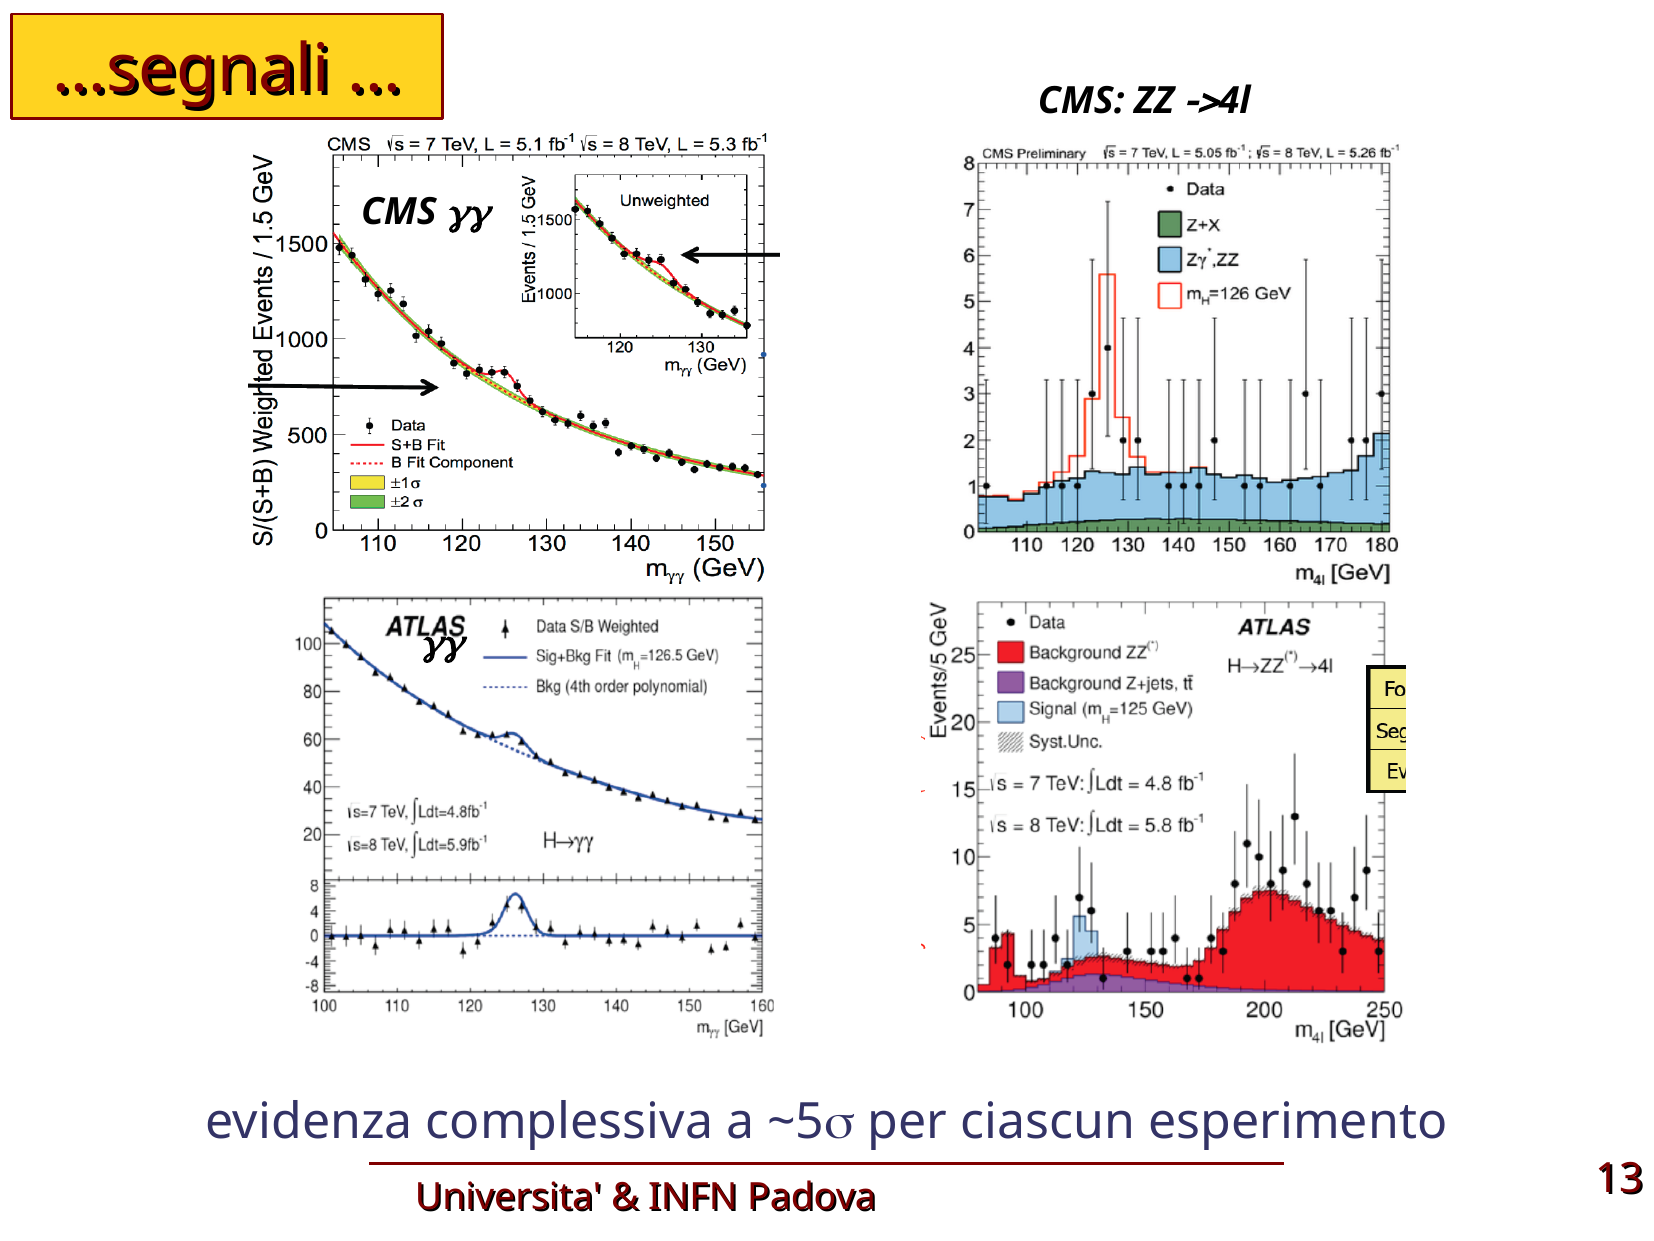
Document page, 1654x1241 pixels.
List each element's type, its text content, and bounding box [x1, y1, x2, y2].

list evidenza complessiva a ~5s per ciascun esperimento [118, 1051, 1536, 1117]
text_box CMS gg [346, 177, 505, 241]
picture [921, 135, 1406, 1049]
text_box CMS: ZZ ->4l [1023, 66, 1341, 130]
title ...segnali ... [11, 13, 443, 119]
picture [248, 126, 780, 1043]
text_box gg [406, 621, 467, 686]
